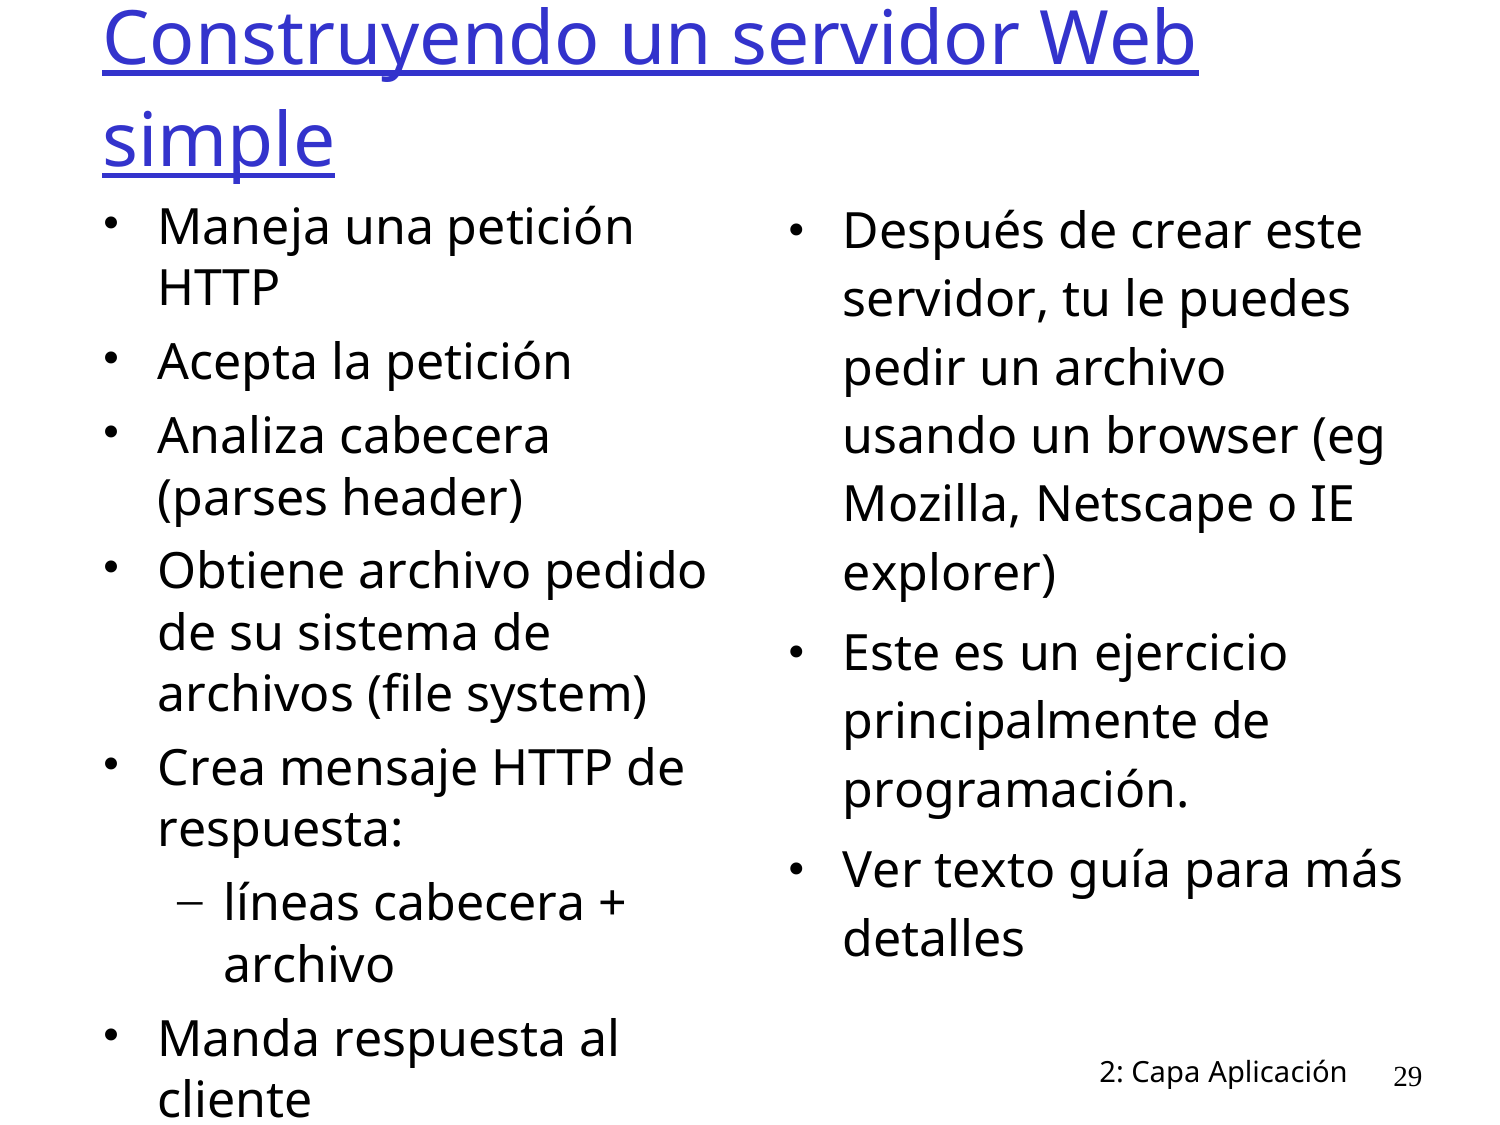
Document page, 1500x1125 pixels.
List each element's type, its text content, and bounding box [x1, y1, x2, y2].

title Construyendo un servidor Web simple [87, 15, 1426, 158]
list Maneja una petición HTTP Acepta la petición Analiza cabecera (parses header)‏ Obtiene archivo pedido de su sistema de archivos (file system)‏ Crea mensaje HTTP de respuesta: líneas cabecera + archivo Manda respuesta al cliente [87, 187, 741, 1070]
list Después de crear este servidor, tu le puedes pedir un archivo usando un browser (eg Mozilla, Netscape o IE explorer)‏ Este es un ejercicio principalmente de programación. Ver texto guía para más detalles [772, 187, 1426, 1066]
